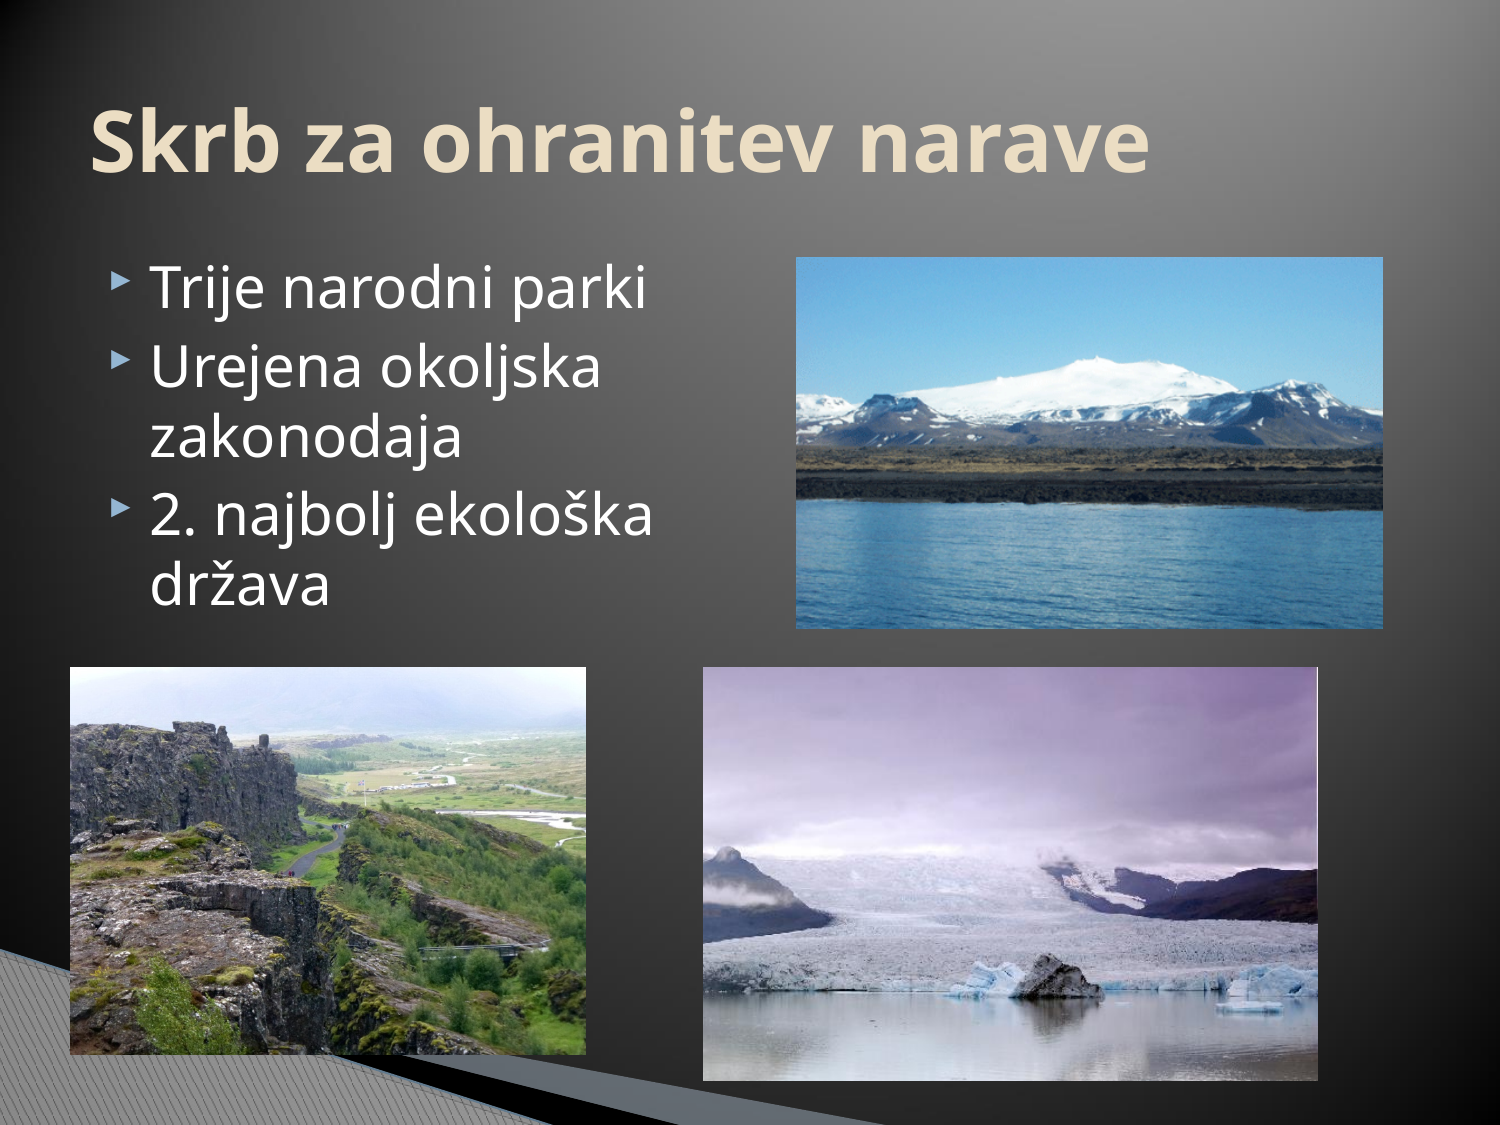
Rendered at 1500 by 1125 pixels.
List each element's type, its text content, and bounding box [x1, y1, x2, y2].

picture [0, 0, 1500, 1125]
title Skrb za ohranitev narave [75, 45, 1425, 233]
list Trije narodni parki Urejena okoljska zakonodaja 2. najbolj ekološka država [75, 242, 738, 986]
